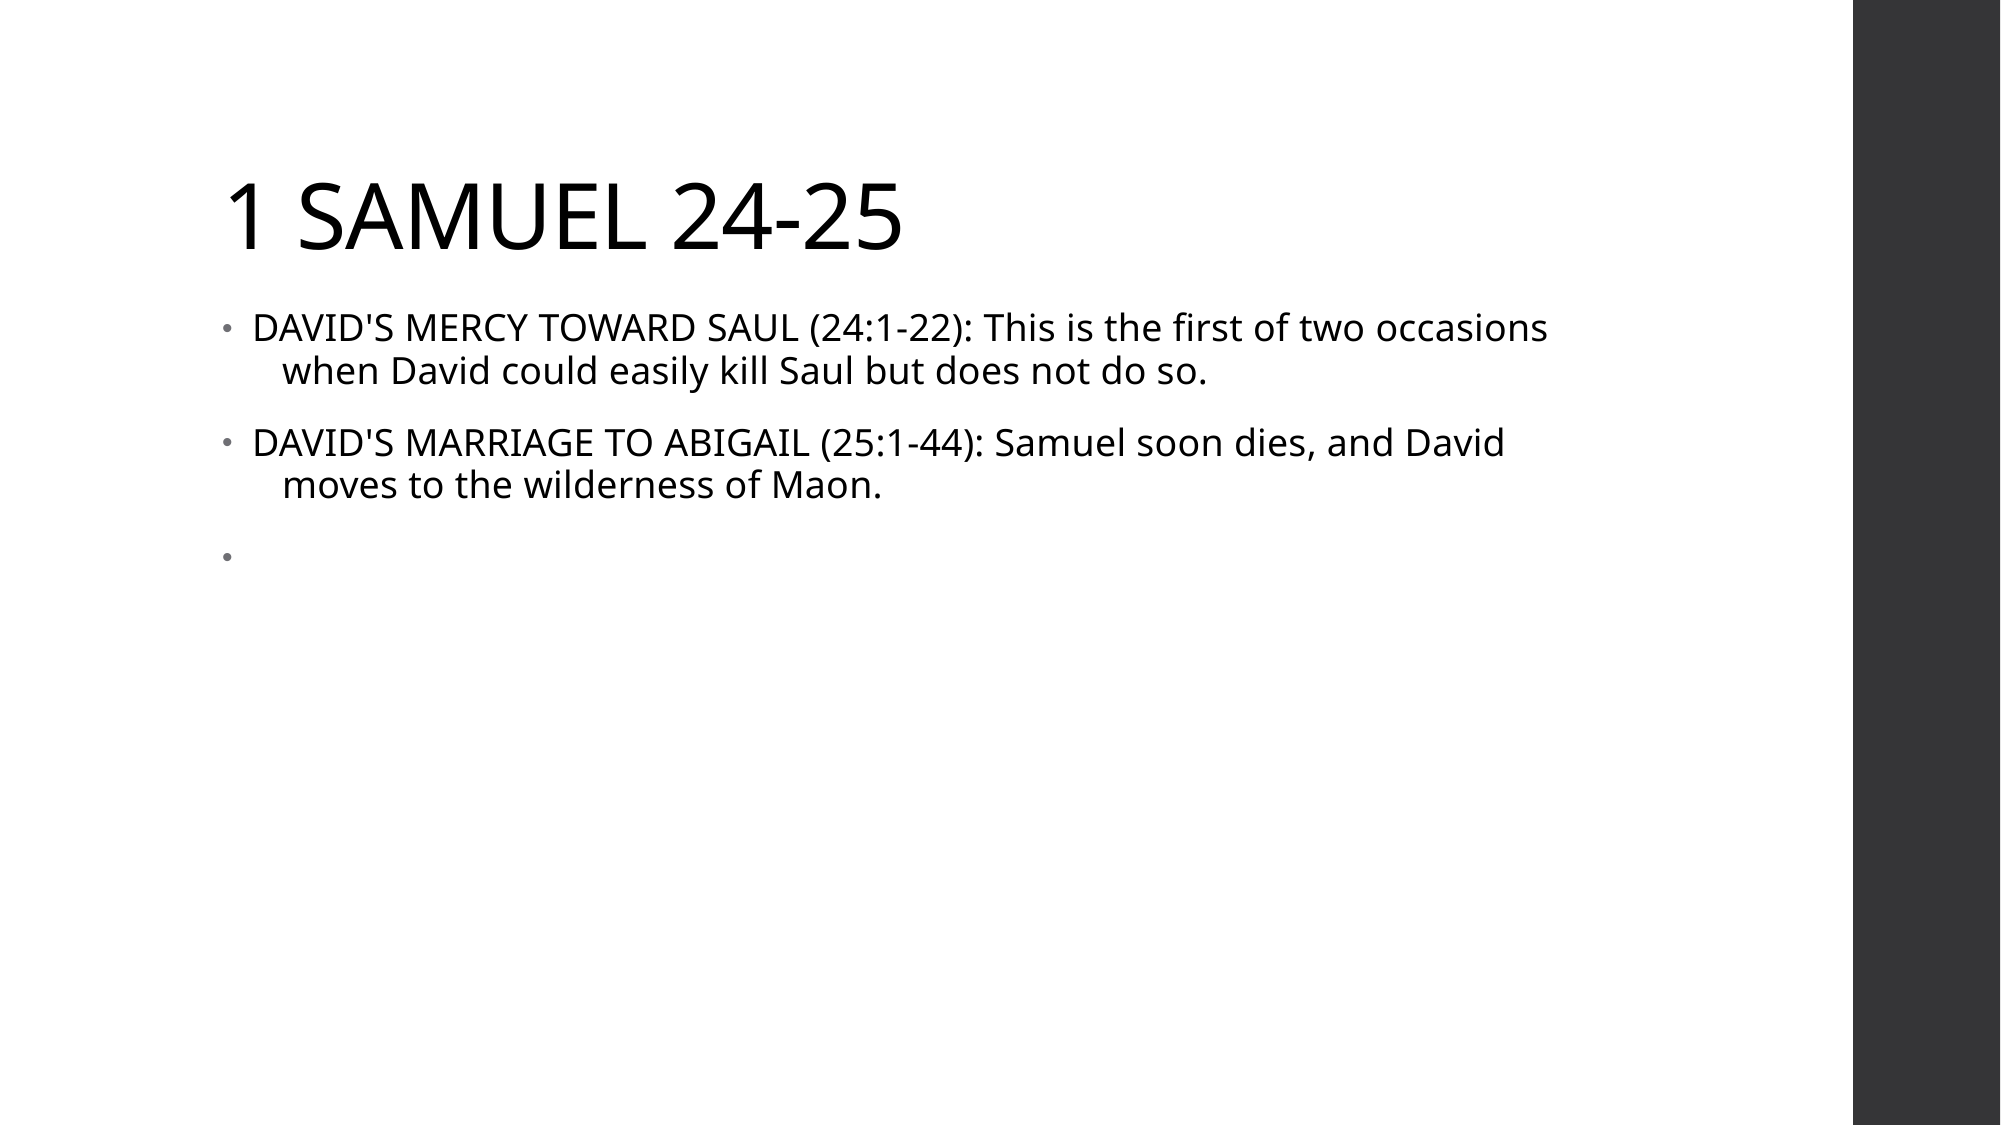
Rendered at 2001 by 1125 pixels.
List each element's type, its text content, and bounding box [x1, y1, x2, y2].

title 1 SAMUEL 24-25 [206, 60, 1797, 278]
list DAVID'S MERCY TOWARD SAUL (24:1-22): This is the first of two occasions when David could easily kill Saul but does not do so. DAVID'S MARRIAGE TO ABIGAIL (25:1-44): Samuel soon dies, and David moves to the wilderness of Maon. [206, 299, 1617, 1014]
